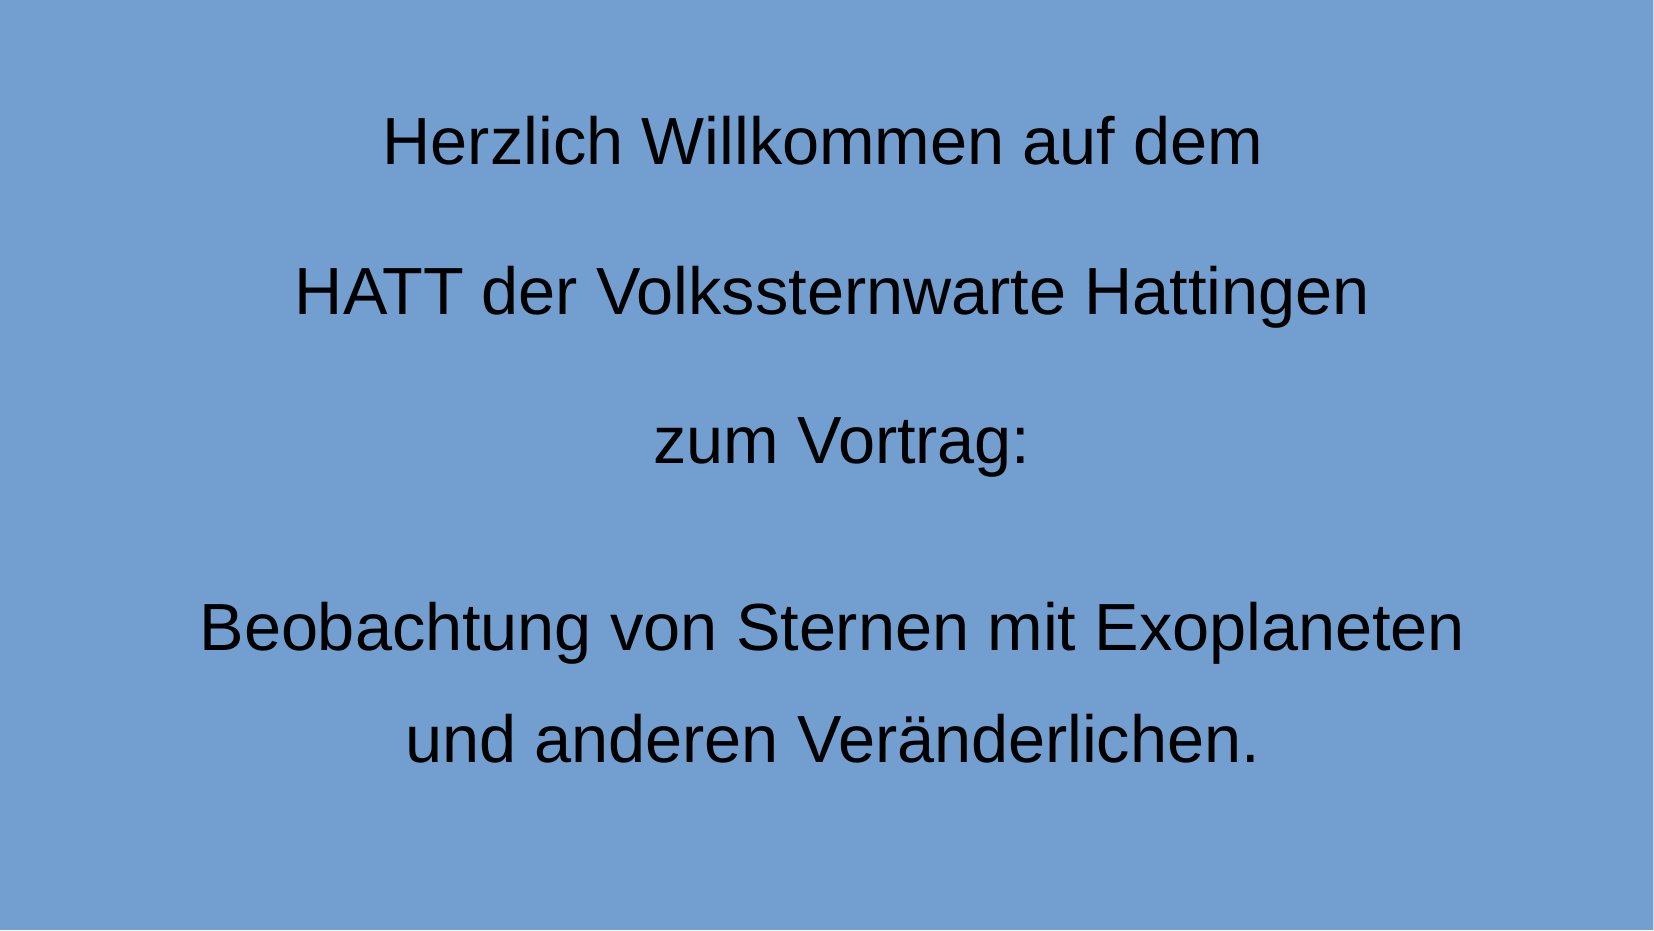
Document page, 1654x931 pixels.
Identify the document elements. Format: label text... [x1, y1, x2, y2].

text_box Herzlich Willkommen auf dem HATT der Volkssternwarte Hattingen zum Vortrag: Beobachtung von Sternen mit Exoplaneten und anderen Veränderlichen. [88, 29, 1577, 789]
